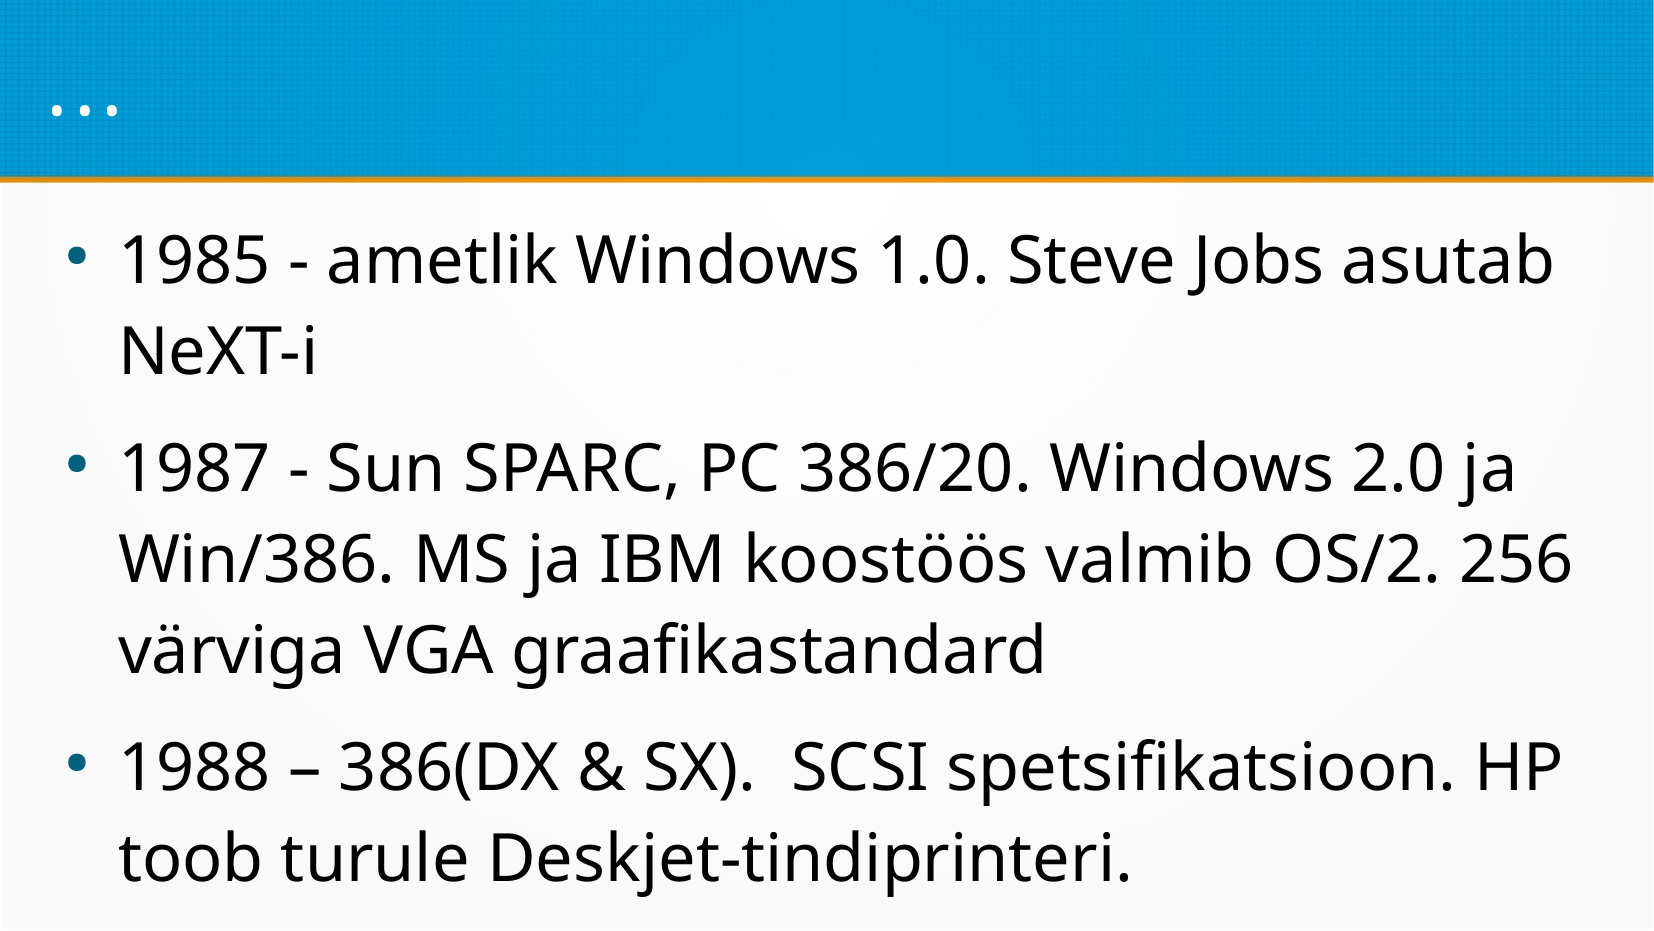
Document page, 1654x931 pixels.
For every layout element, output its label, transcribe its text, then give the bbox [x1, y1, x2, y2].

picture [0, 175, 1654, 931]
list 1985 - ametlik Windows 1.0. Steve Jobs asutab NeXT-i 1987 - Sun SPARC, PC 386/20. Windows 2.0 ja Win/386. MS ja IBM koostöös valmib OS/2. 256 värviga VGA graafikastandard 1988 – 386(DX & SX). SCSI spetsifikatsioon. HP toob turule Deskjet-tindiprinteri. [47, 212, 1607, 902]
title ... [43, 0, 1619, 149]
